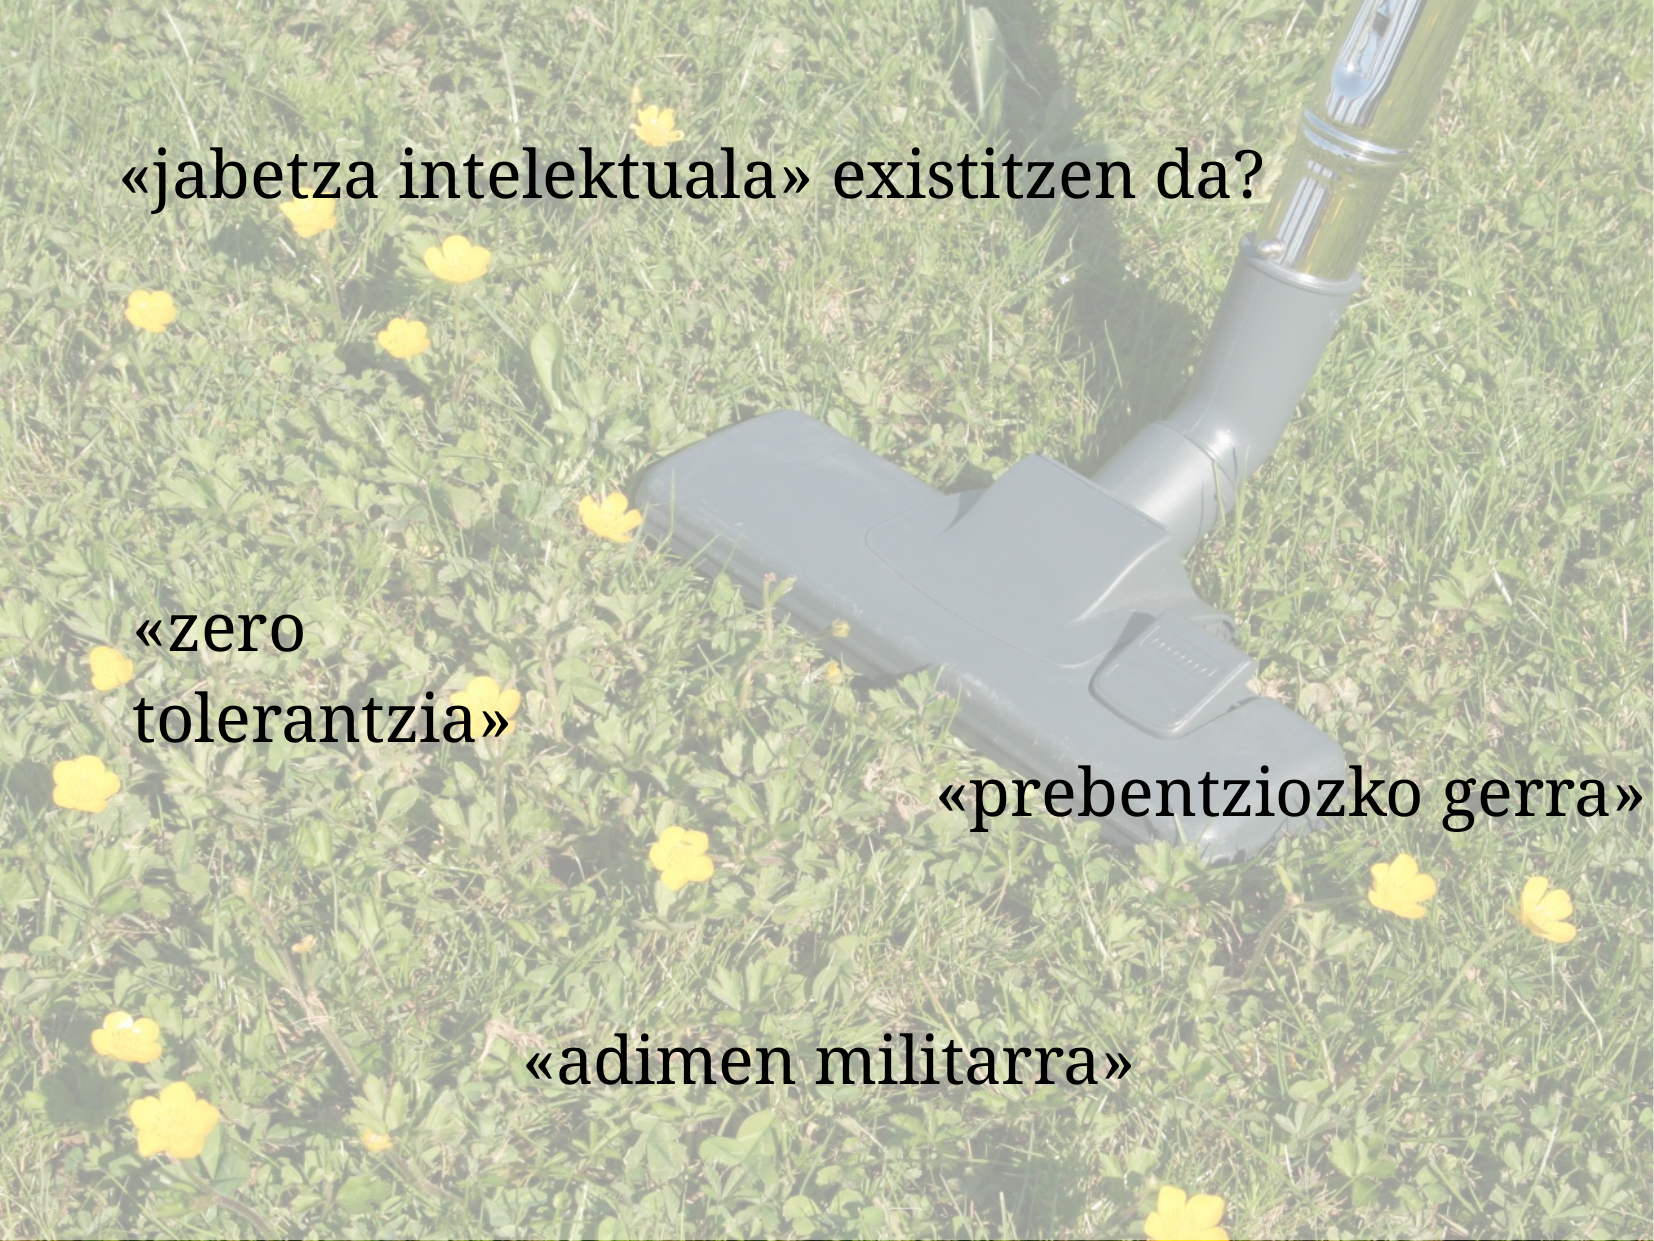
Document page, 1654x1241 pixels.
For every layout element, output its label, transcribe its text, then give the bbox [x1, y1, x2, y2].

text_box «prebentziozko gerra» [920, 738, 1595, 820]
text_box «adimen militarra» [507, 1005, 1092, 1087]
text_box «zero tolerantzia» [118, 572, 708, 655]
text_box «jabetza intelektuala» existitzen da? [103, 119, 1168, 202]
text_box [0, 0, 1654, 1241]
